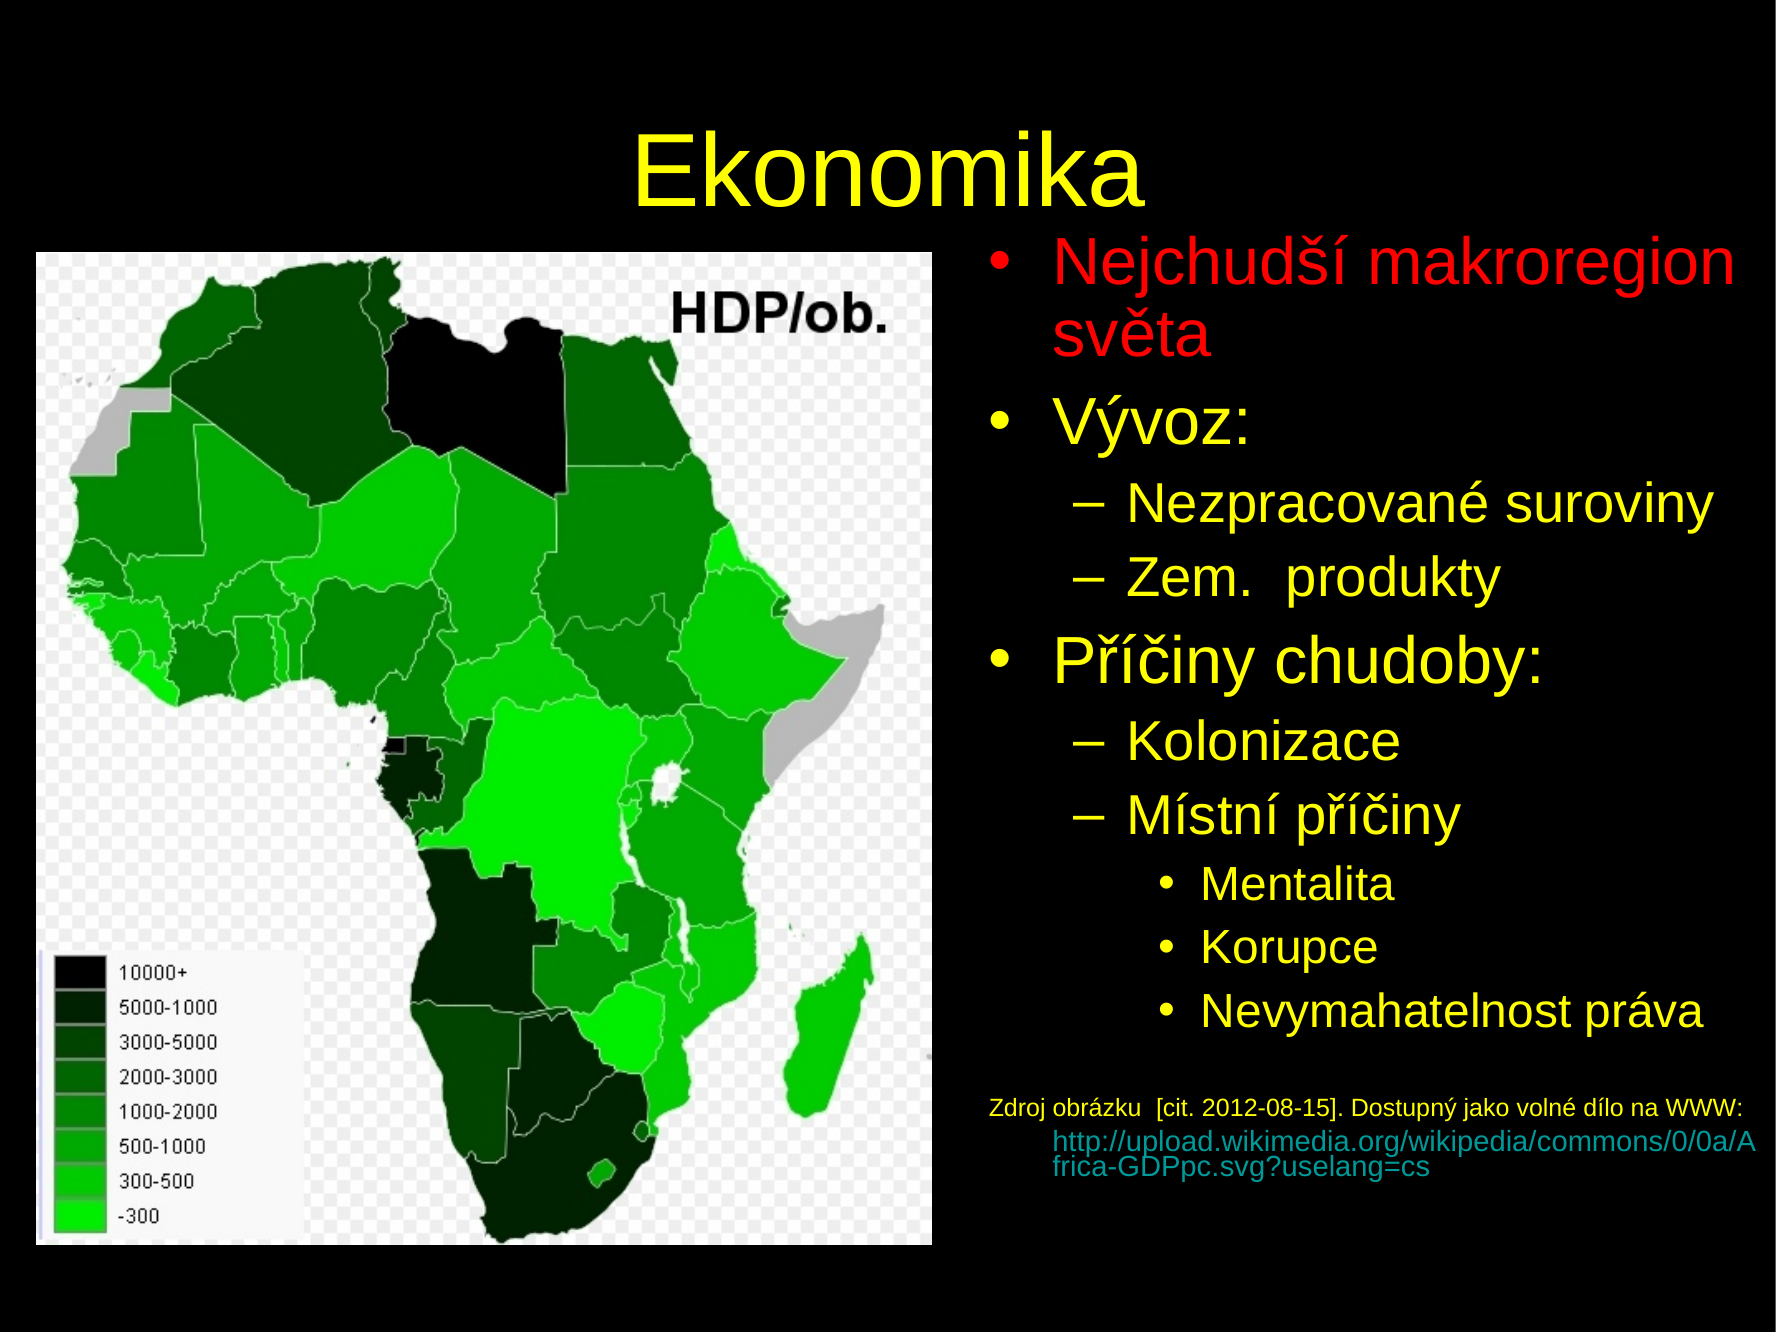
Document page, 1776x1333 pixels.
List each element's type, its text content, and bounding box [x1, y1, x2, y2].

title Ekonomika [88, 53, 1688, 276]
list Nejchudší makroregion světa Vývoz: Nezpracované suroviny Zem. produkty Příčiny chudoby: Kolonizace Místní příčiny Mentalita Korupce Nevymahatelnost práva Zdroj obrázku [cit. 2012-08-15]. Dostupný jako volné dílo na WWW: http://upload.wikimedia.org/wikipedia/commons/0/0a/Africa-GDPpc.svg?uselang=cs [971, 218, 1776, 1281]
picture [36, 252, 932, 1245]
